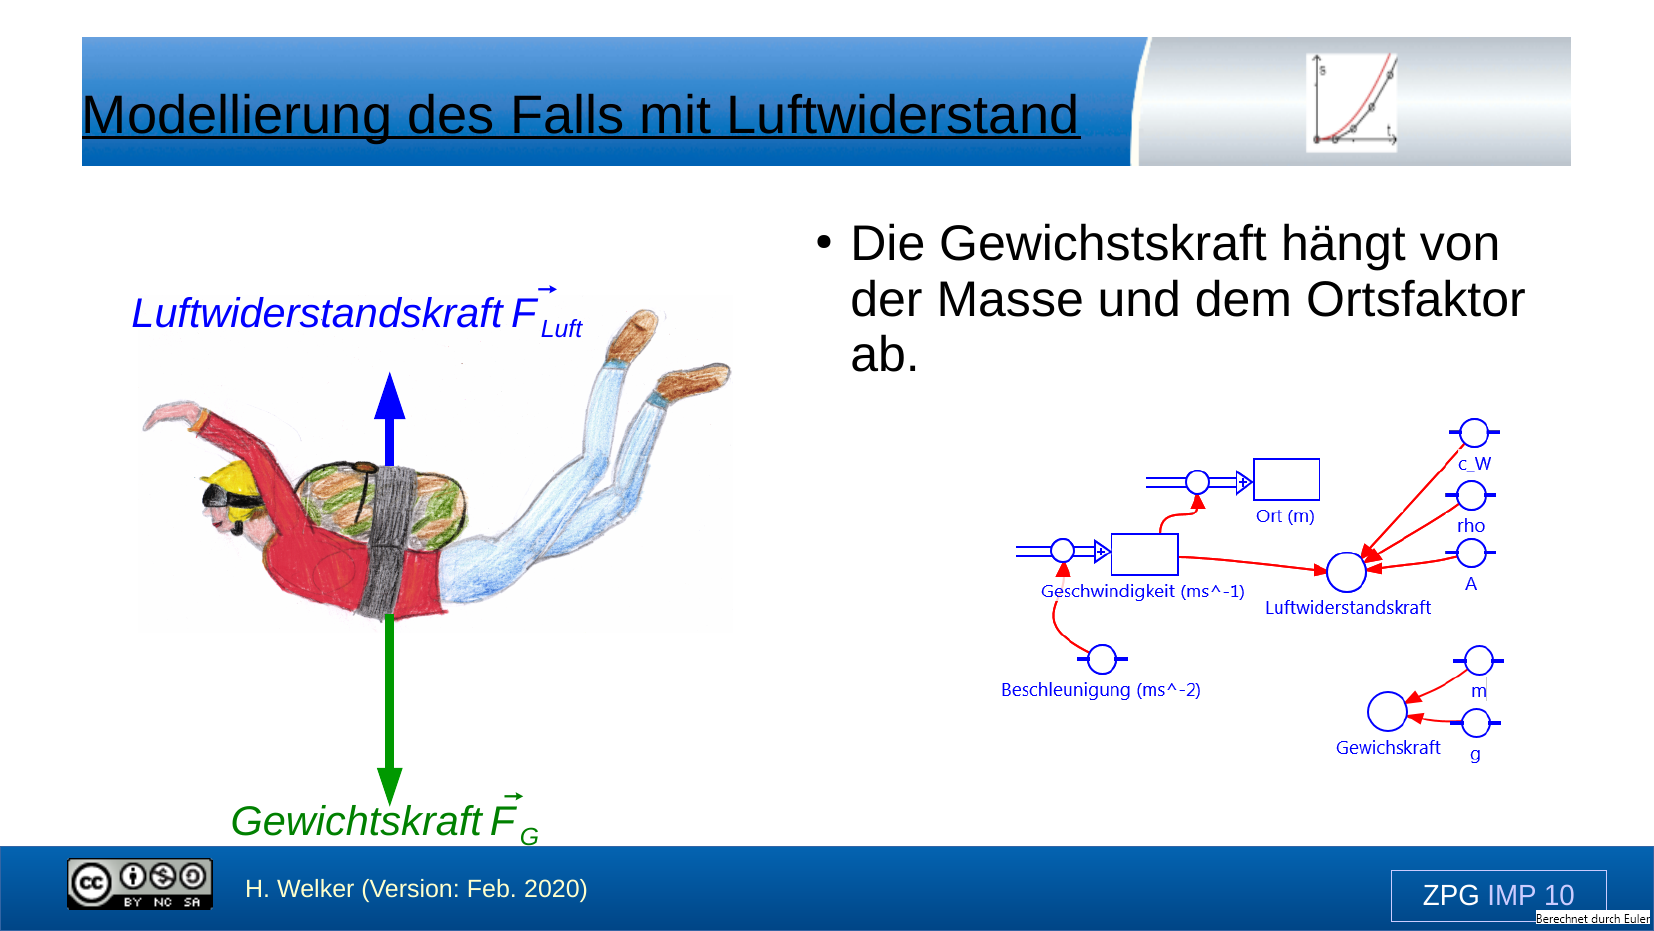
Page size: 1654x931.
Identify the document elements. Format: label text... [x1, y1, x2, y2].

chart [125, 282, 591, 343]
chart [224, 790, 546, 851]
text_box Die Gewichstskraft hängt von der Masse und dem Ortsfaktor ab. [815, 193, 1560, 421]
picture [138, 295, 733, 633]
picture [67, 858, 213, 910]
title Modellierung des Falls mit Luftwiderstand [81, 37, 1571, 193]
picture [944, 389, 1654, 924]
